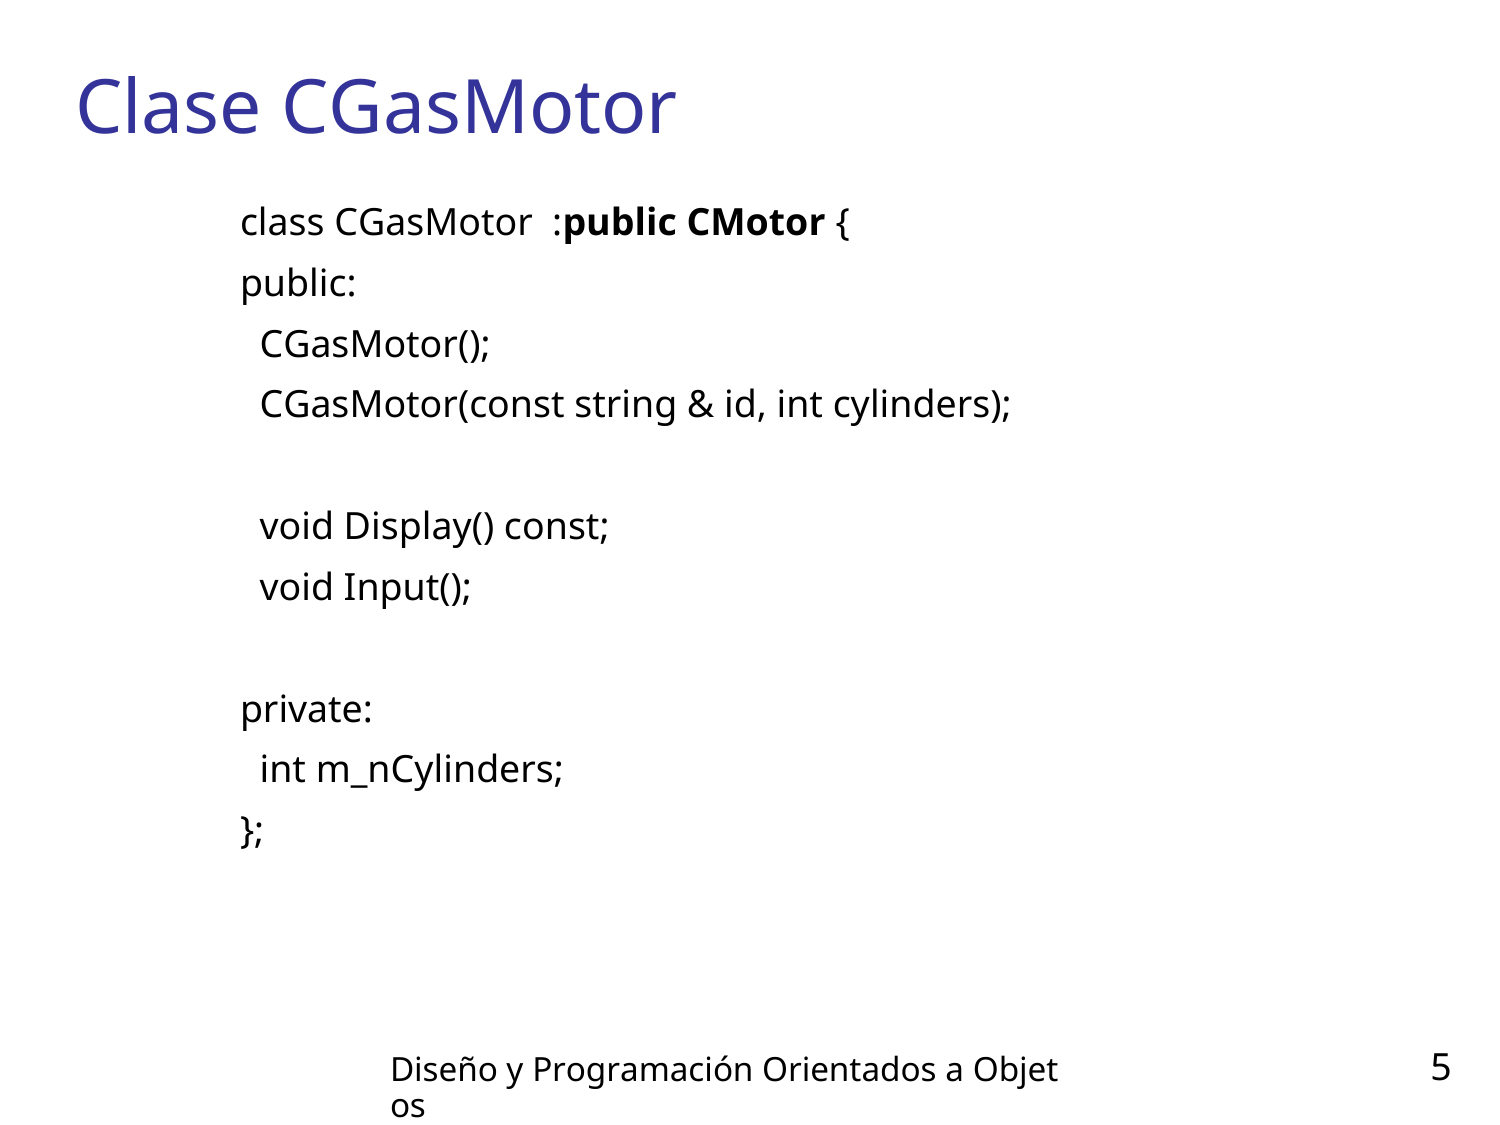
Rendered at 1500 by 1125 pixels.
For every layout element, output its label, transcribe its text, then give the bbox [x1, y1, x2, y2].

title Clase CGasMotor [75, 18, 1466, 181]
list class CGasMotor :public CMotor { public: CGasMotor(); CGasMotor(const string & id, int cylinders); void Display() const; void Input(); private: int m_nCylinders; }; [225, 187, 1462, 1013]
